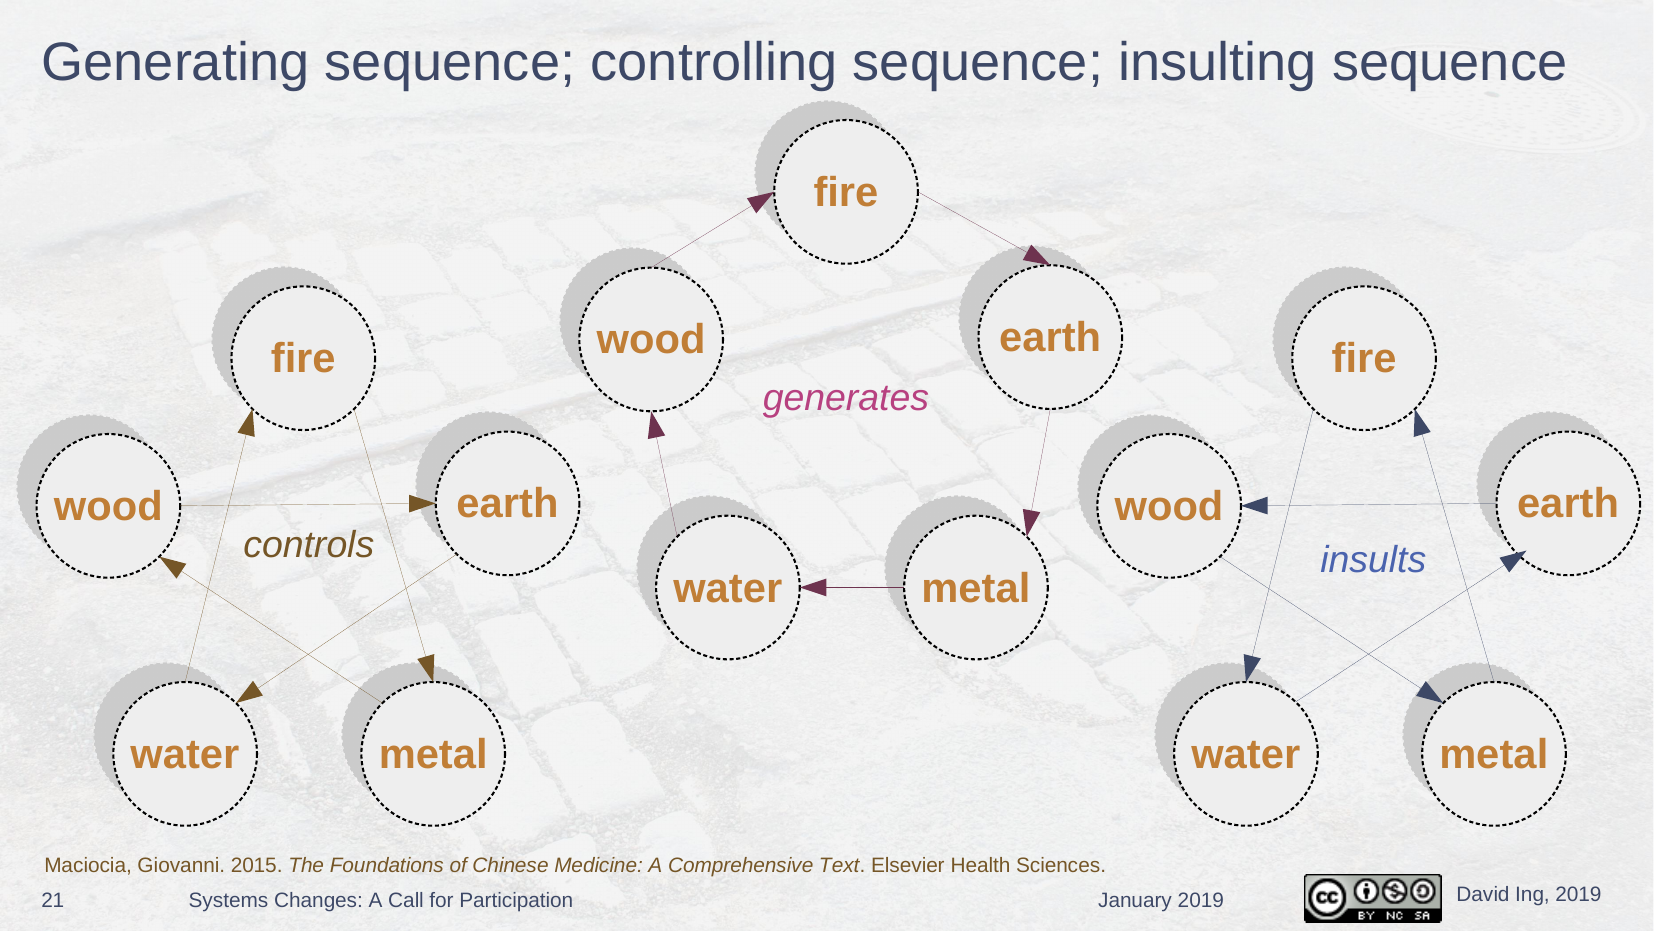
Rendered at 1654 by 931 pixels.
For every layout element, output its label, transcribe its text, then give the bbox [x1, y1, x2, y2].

text_box water [1174, 682, 1318, 826]
text_box earth [978, 265, 1123, 409]
text_box Maciocia, Giovanni. 2015. The Foundations of Chinese Medicine: A Comprehensive Text. Elsevier Health Sciences. [29, 846, 1127, 885]
text_box metal [1422, 682, 1566, 826]
text_box generates [748, 368, 953, 426]
text_box fire [1292, 286, 1436, 431]
text_box insults [1305, 531, 1445, 588]
text_box metal [361, 682, 506, 826]
text_box earth [435, 431, 580, 576]
text_box fire [774, 120, 918, 264]
text_box wood [36, 433, 181, 578]
text_box water [113, 682, 258, 826]
text_box controls [228, 516, 390, 574]
text_box earth [1496, 431, 1641, 576]
text_box water [656, 515, 800, 660]
text_box fire [231, 286, 376, 431]
text_box wood [1097, 433, 1242, 578]
picture [0, 0, 1654, 931]
text_box wood [579, 267, 724, 412]
title Generating sequence; controlling sequence; insulting sequence [41, 30, 1613, 126]
text_box metal [904, 515, 1048, 660]
